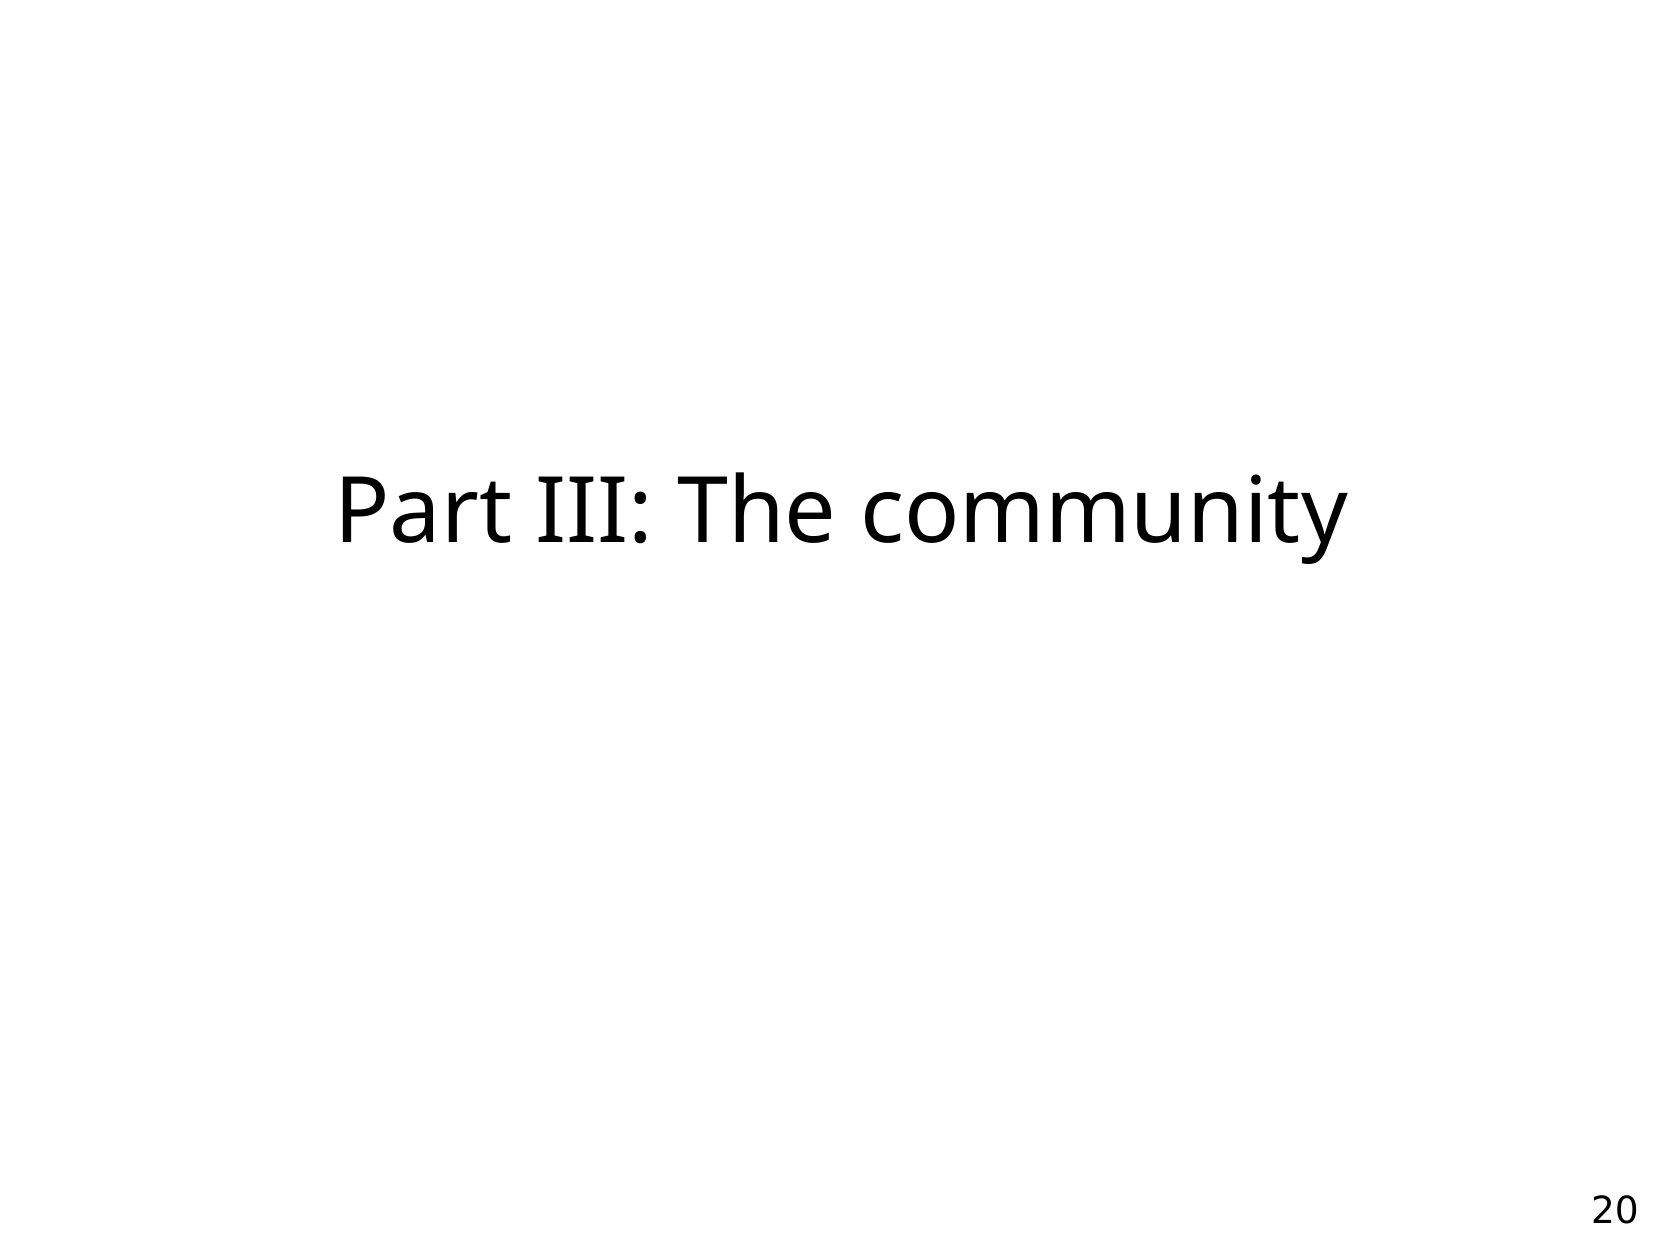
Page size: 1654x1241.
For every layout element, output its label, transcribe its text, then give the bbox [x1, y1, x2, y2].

text_box 20 [1535, 1181, 1654, 1241]
text_box Part III: The community [88, 437, 1595, 559]
